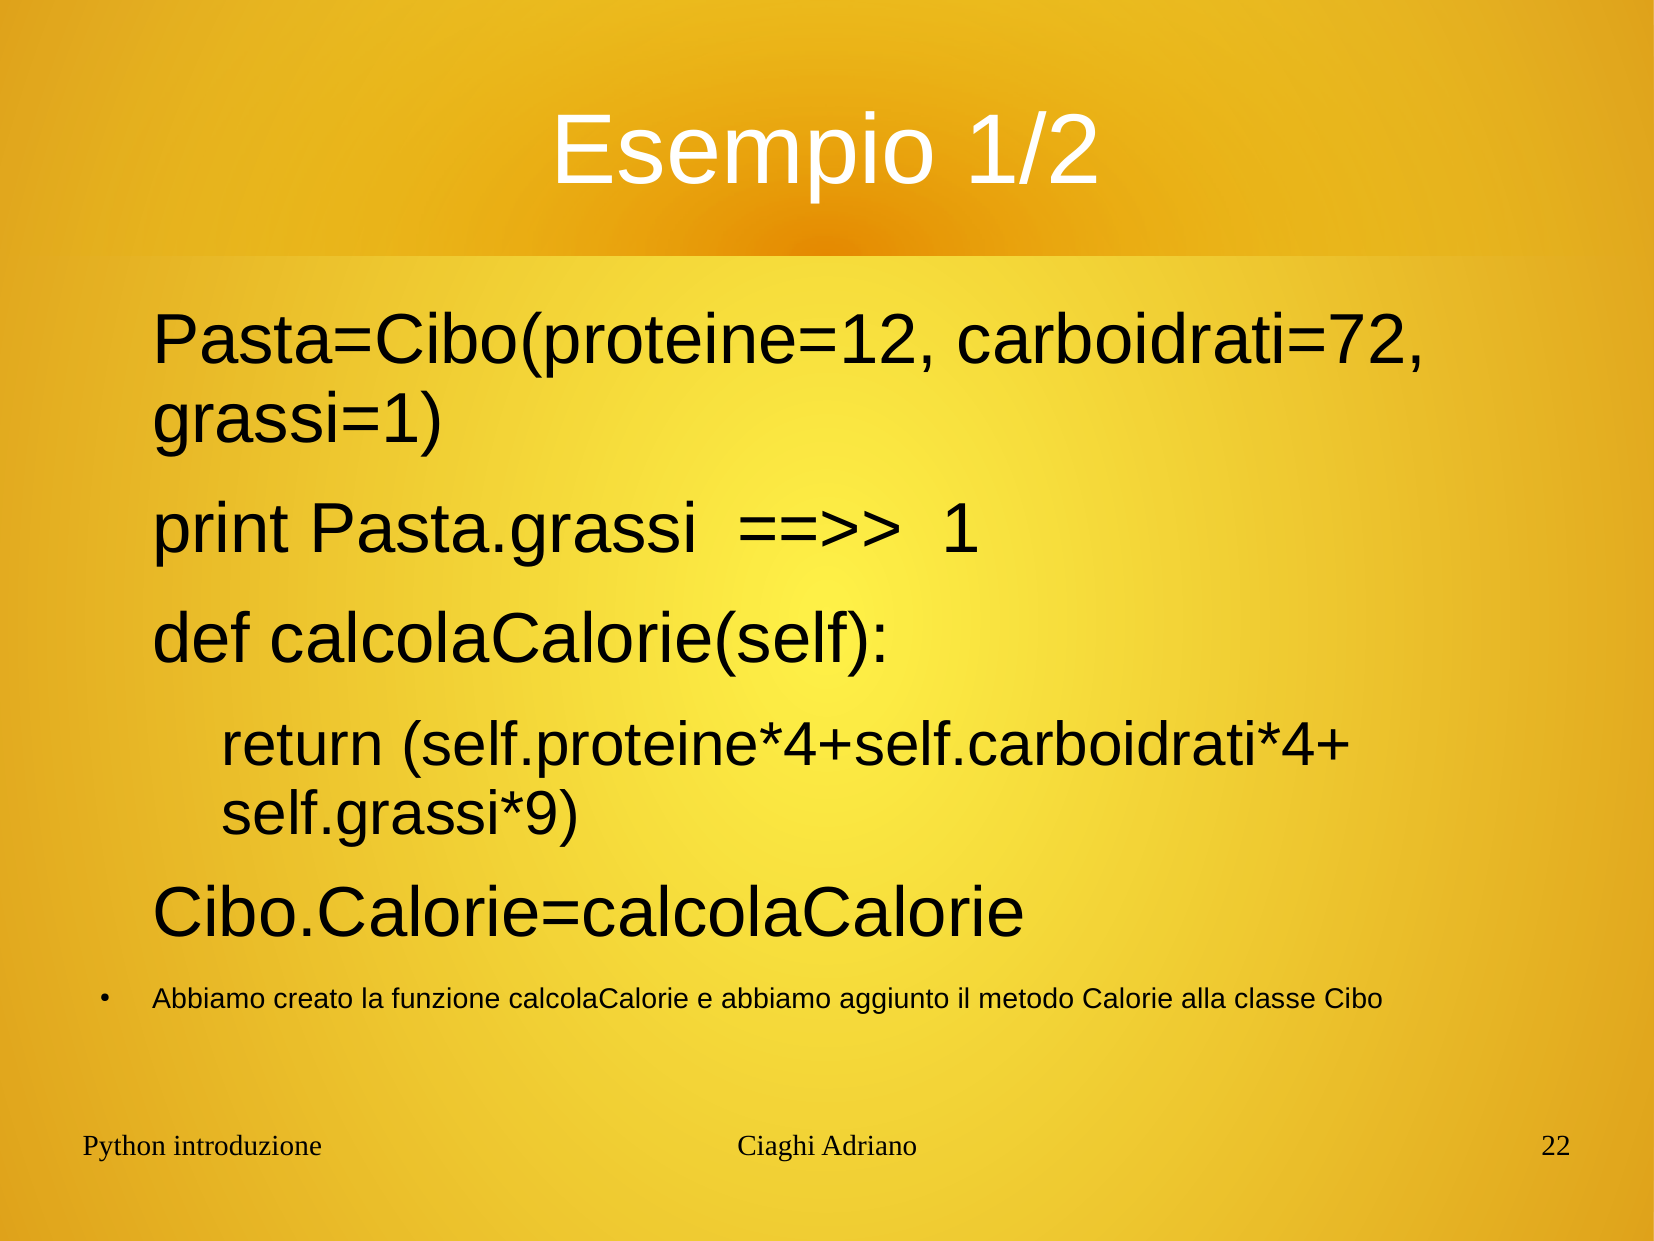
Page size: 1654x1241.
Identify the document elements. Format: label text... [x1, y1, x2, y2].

title Esempio 1/2 [82, 47, 1571, 252]
list Pasta=Cibo(proteine=12, carboidrati=72, grassi=1) print Pasta.grassi ==>> 1 def calcolaCalorie(self): return (self.proteine*4+self.carboidrati*4+ self.grassi*9) Cibo.Calorie=calcolaCalorie Abbiamo creato la funzione calcolaCalorie e abbiamo aggiunto il metodo Calorie alla classe Cibo [82, 299, 1571, 1019]
